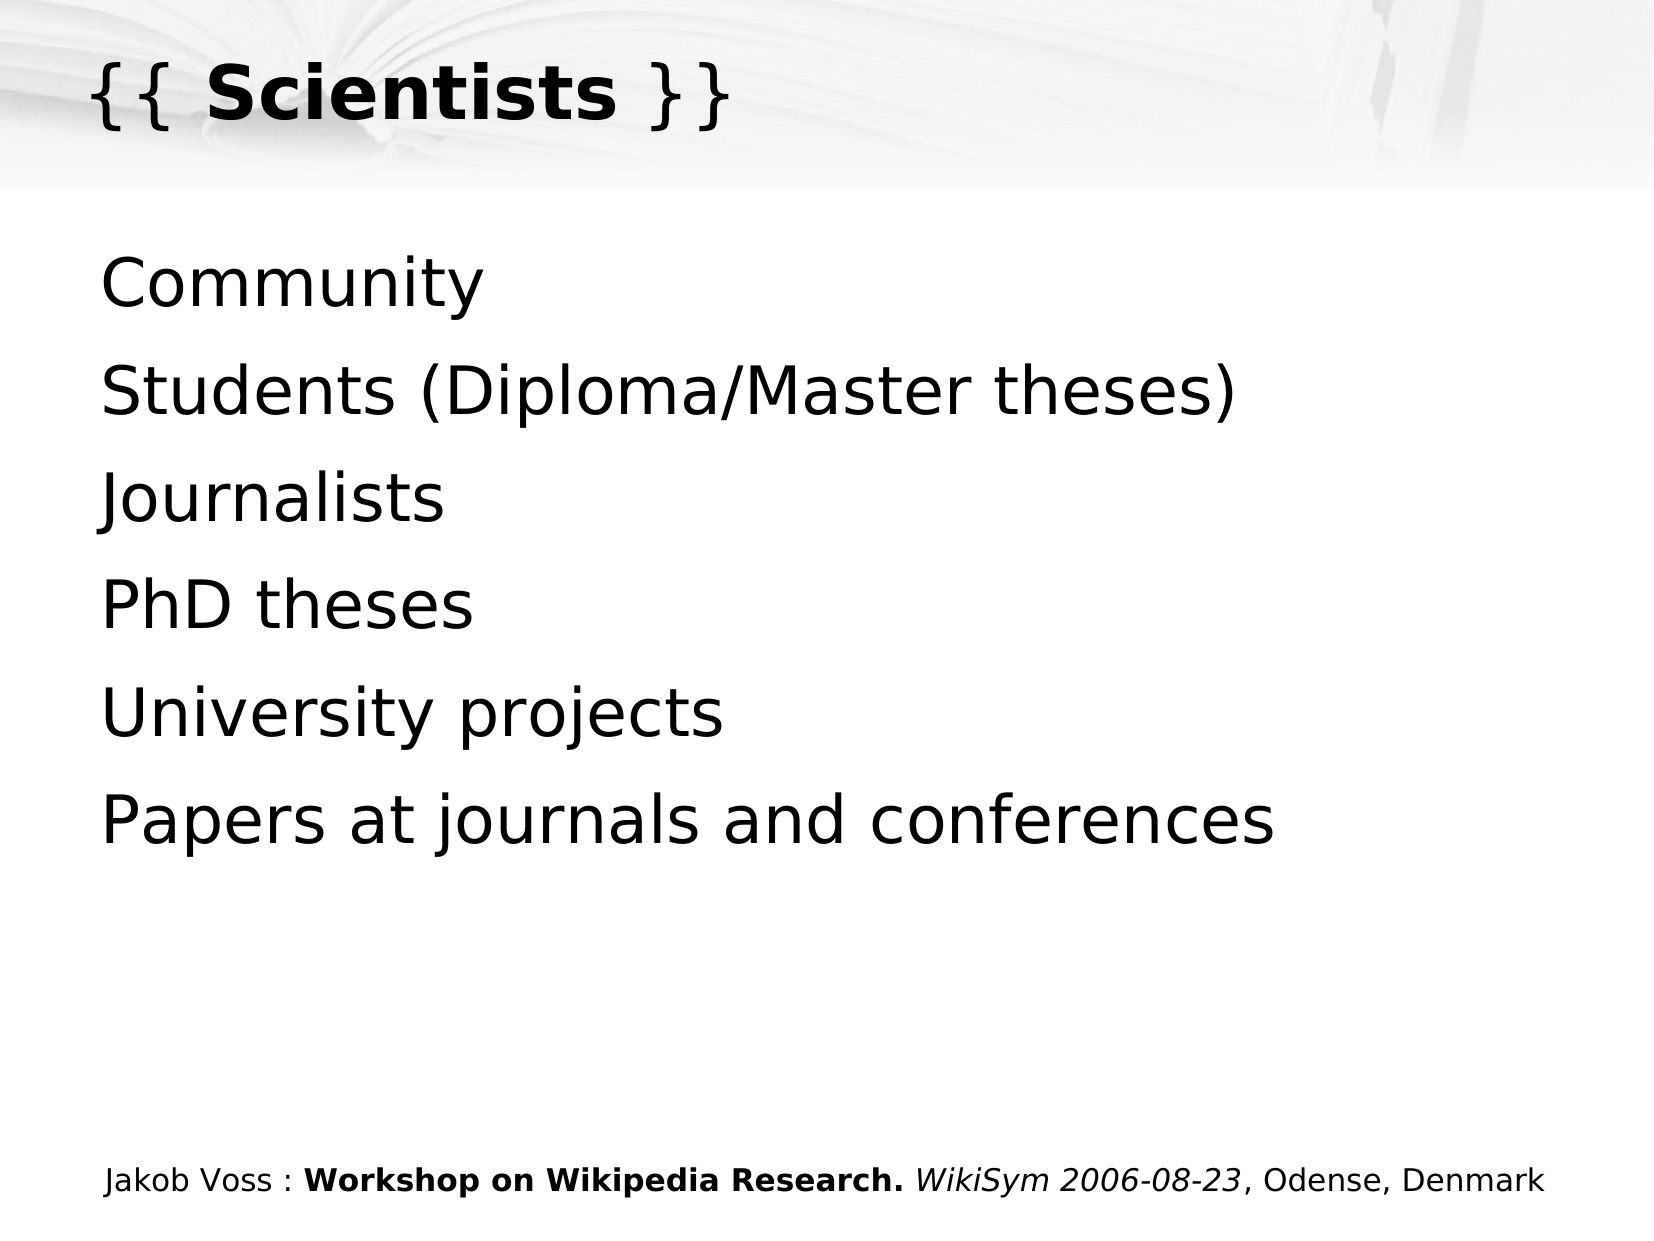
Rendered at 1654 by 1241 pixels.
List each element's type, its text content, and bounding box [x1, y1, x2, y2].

list Community Students (Diploma/Master theses) Journalists PhD theses University projects Papers at journals and conferences [82, 244, 1571, 1091]
title {{ Scientists }} [82, 37, 1571, 151]
picture [0, 0, 1654, 188]
